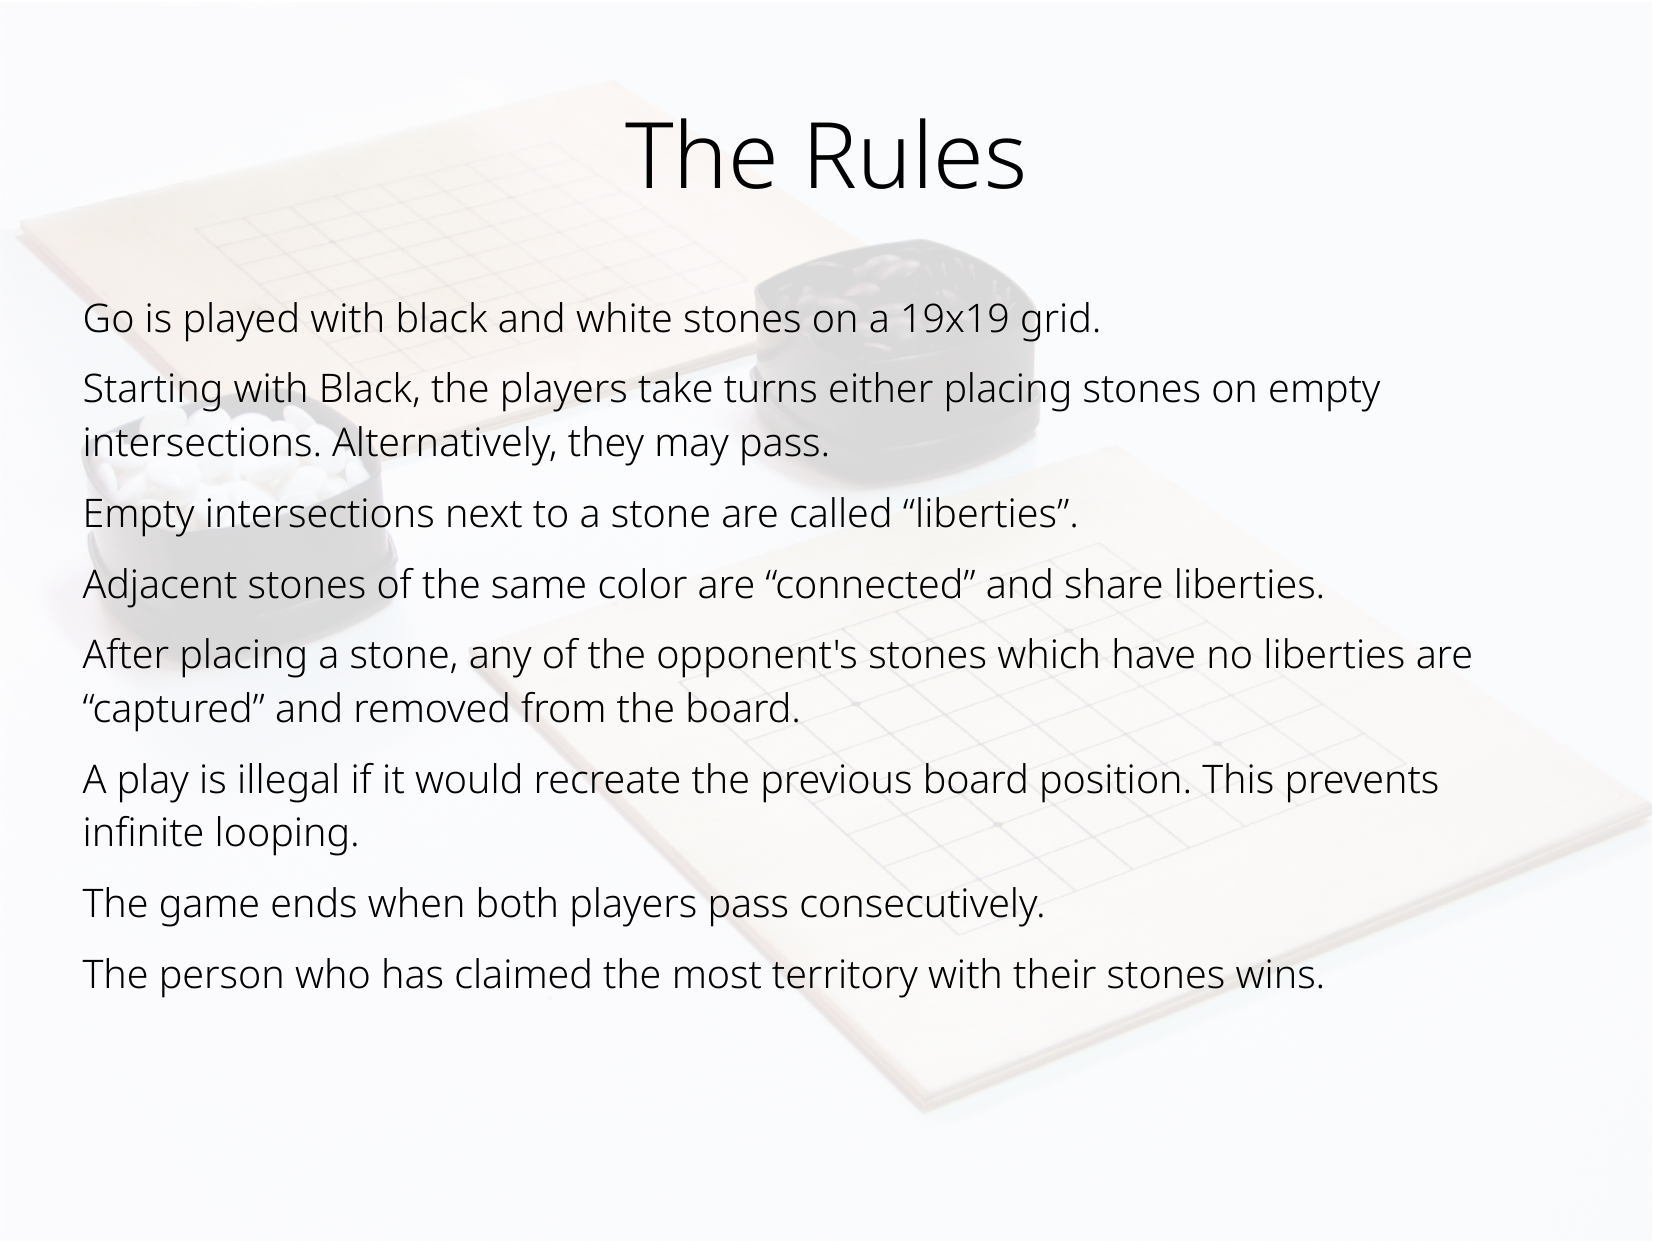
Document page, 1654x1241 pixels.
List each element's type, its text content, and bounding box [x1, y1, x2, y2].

picture [0, 2, 1652, 1241]
title The Rules [82, 49, 1571, 257]
list Go is played with black and white stones on a 19x19 grid. Starting with Black, the players take turns either placing stones on empty intersections. Alternatively, they may pass. Empty intersections next to a stone are called “liberties”. Adjacent stones of the same color are “connected” and share liberties. After placing a stone, any of the opponent's stones which have no liberties are “captured” and removed from the board. A play is illegal if it would recreate the previous board position. This prevents infinite looping. The game ends when both players pass consecutively. The person who has claimed the most territory with their stones wins. [82, 290, 1571, 1010]
